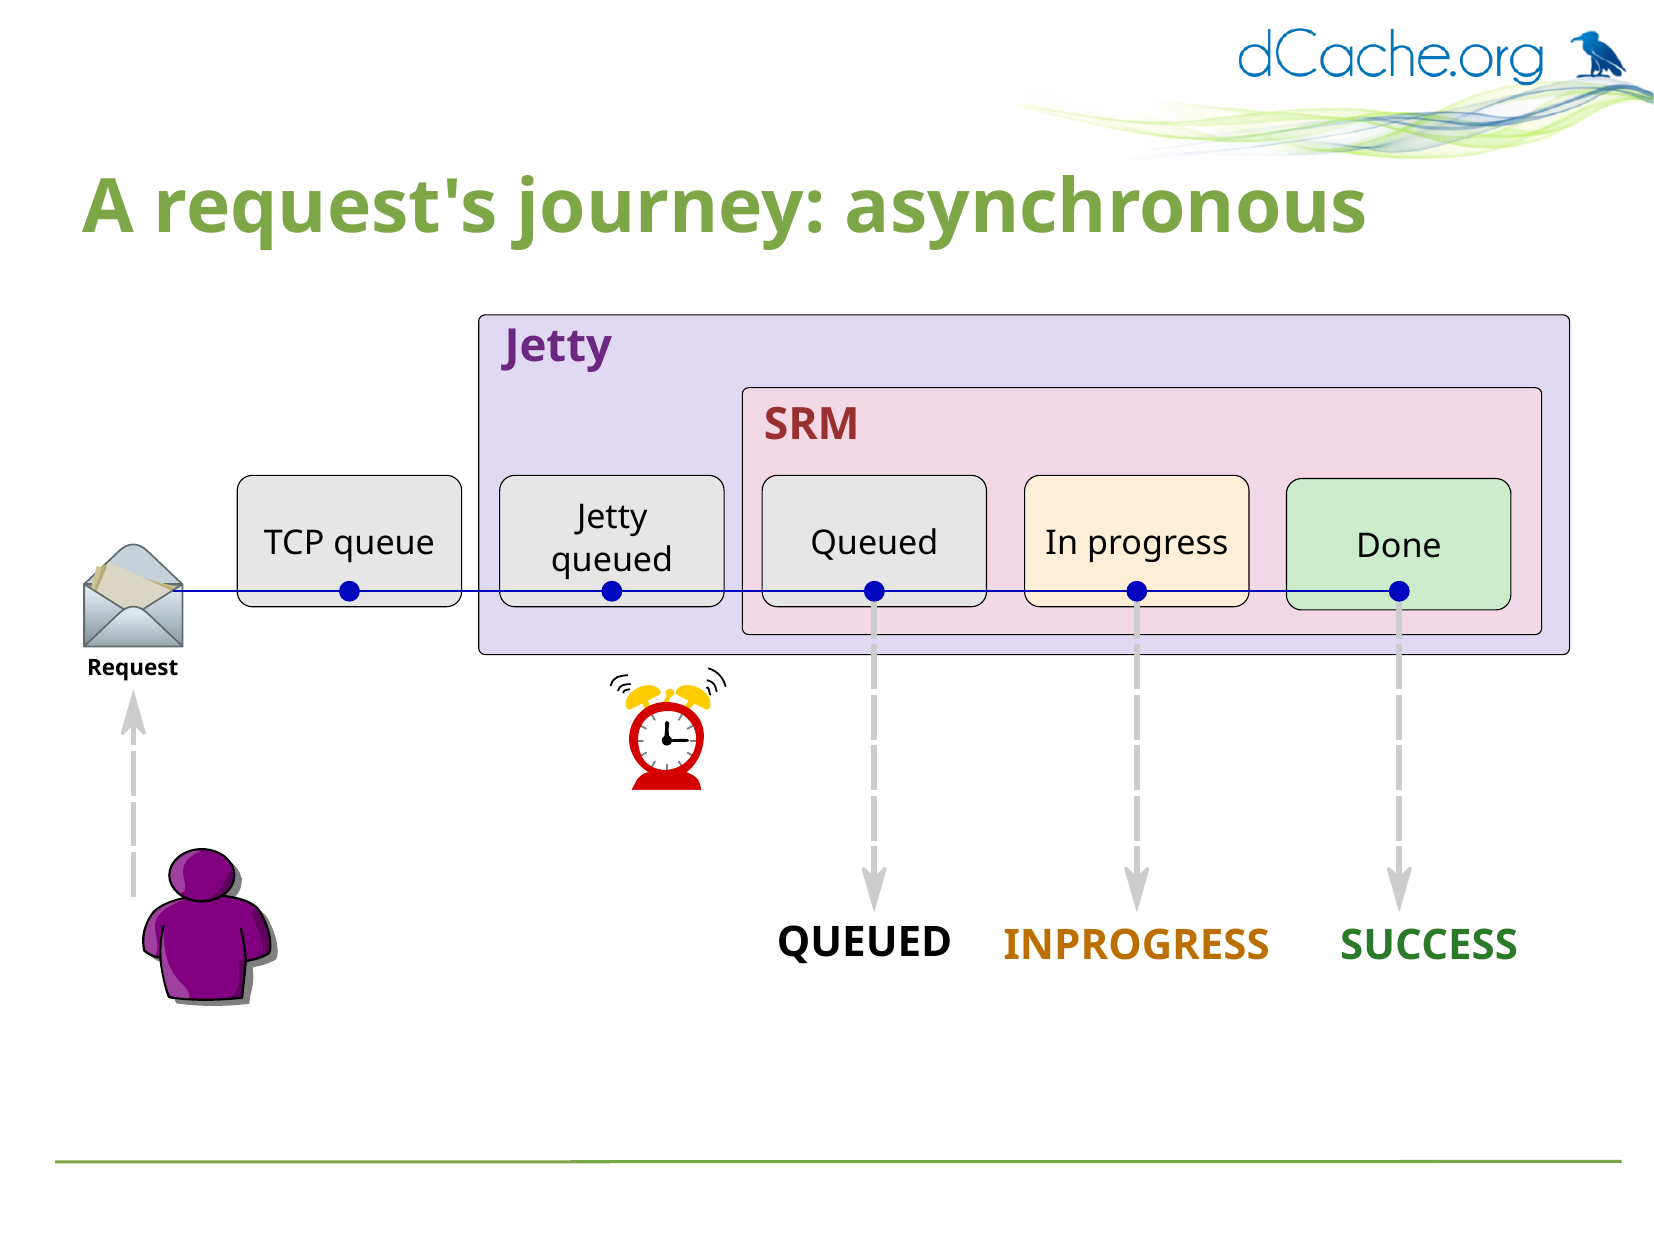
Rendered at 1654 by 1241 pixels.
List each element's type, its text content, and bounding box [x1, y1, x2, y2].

title A request's journey: asynchronous [82, 155, 1605, 252]
picture [82, 314, 1571, 1011]
picture [956, 16, 1654, 169]
